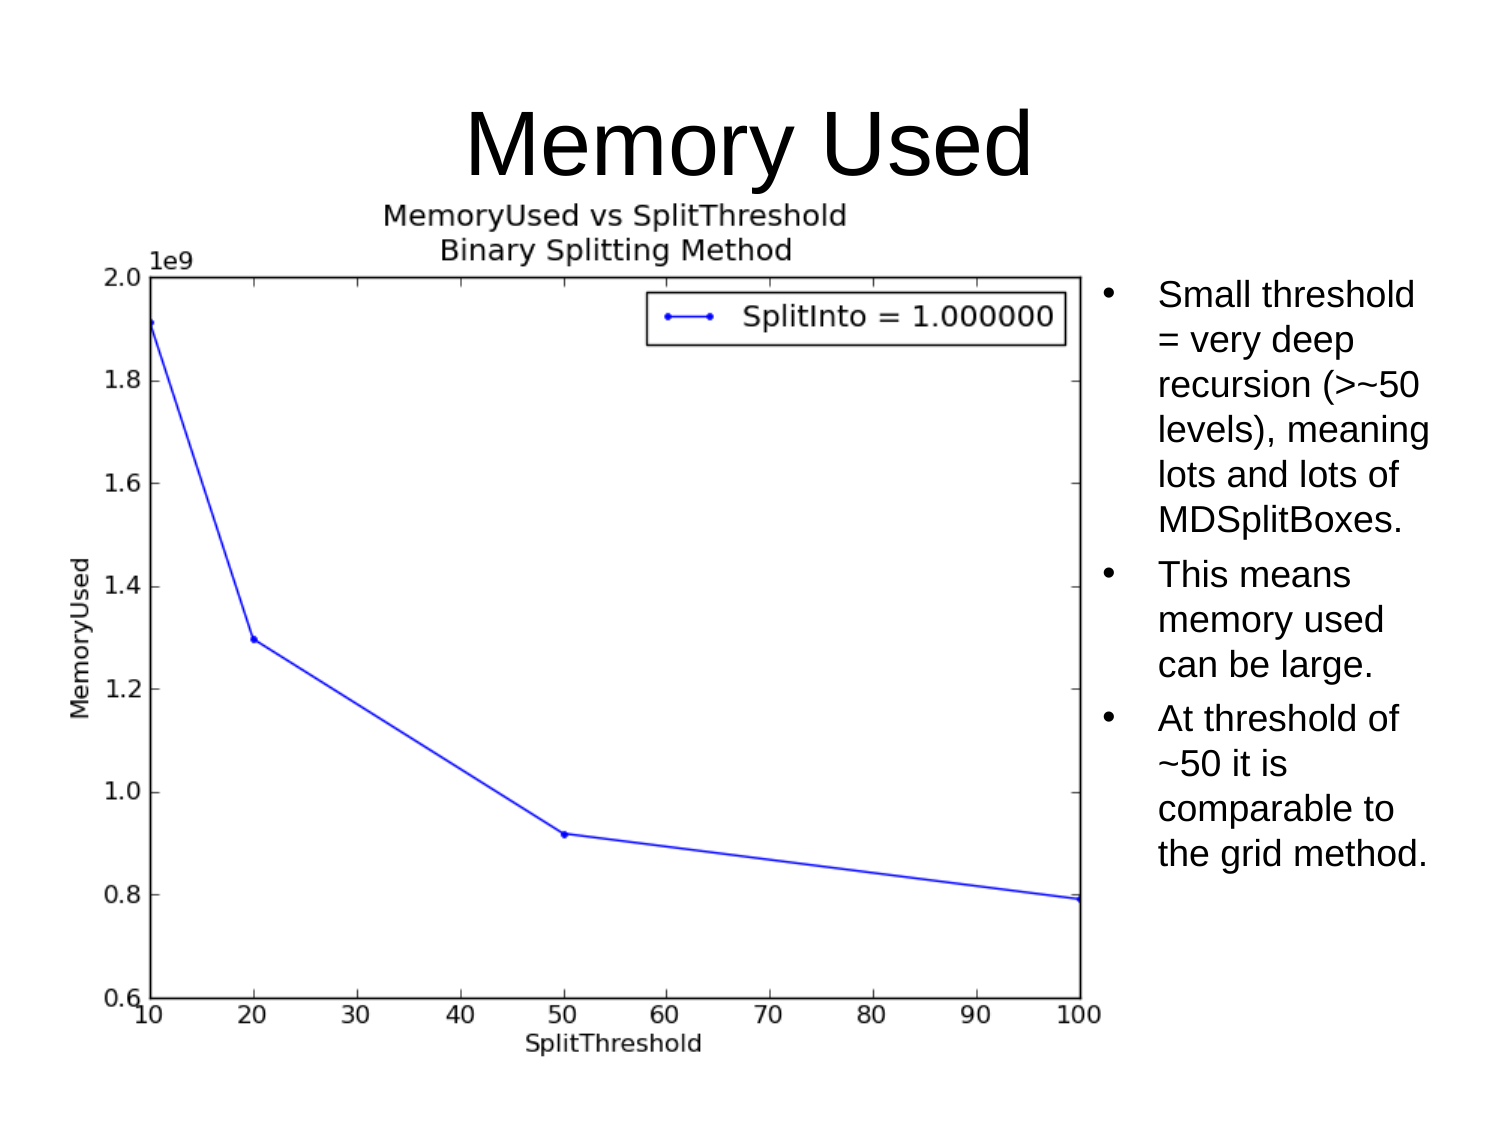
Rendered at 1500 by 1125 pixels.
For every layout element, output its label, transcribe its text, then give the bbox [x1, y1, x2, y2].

list Small threshold = very deep recursion (>~50 levels), meaning lots and lots of MDSplitBoxes. This means memory used can be large. At threshold of ~50 it is comparable to the grid method. [1087, 262, 1463, 1005]
picture [0, 187, 1200, 1088]
title Memory Used [75, 45, 1426, 233]
